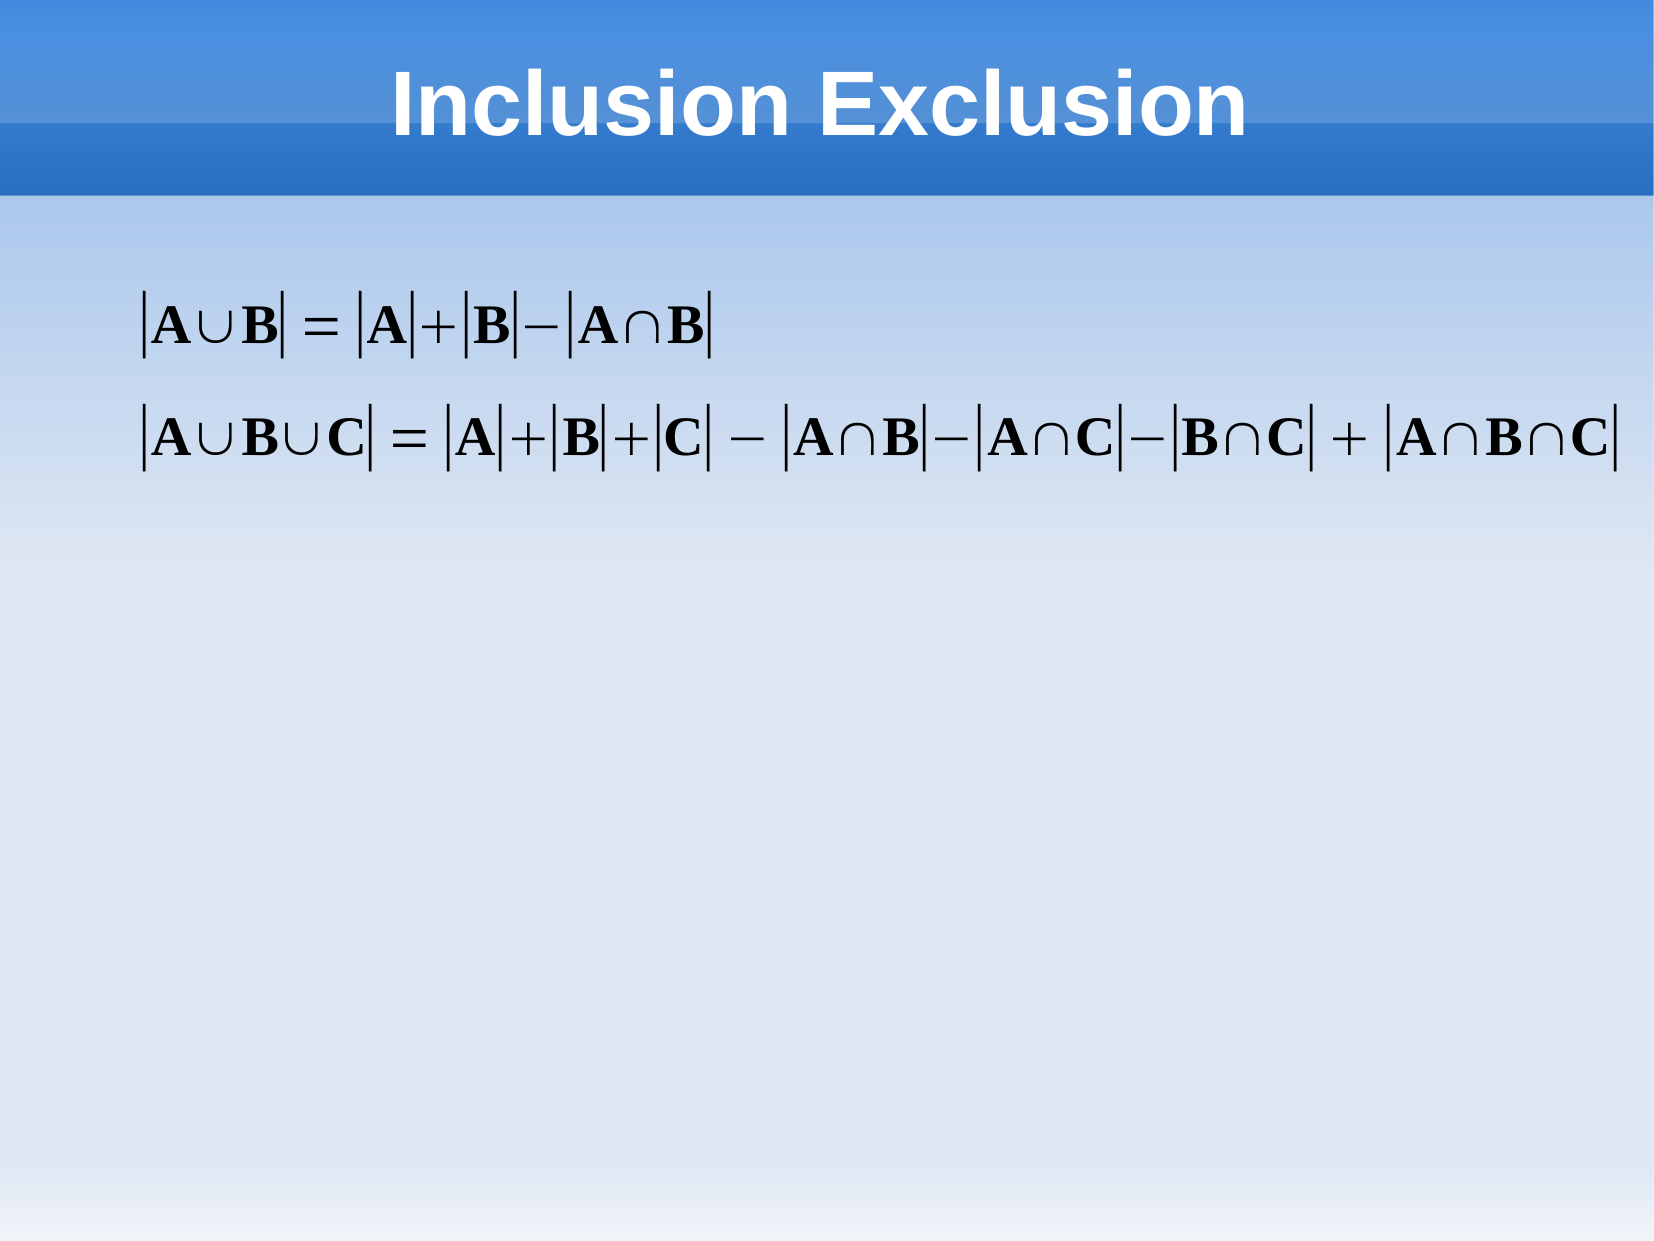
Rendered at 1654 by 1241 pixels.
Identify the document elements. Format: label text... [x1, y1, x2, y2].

picture [0, 0, 1654, 1241]
title Inclusion Exclusion [76, 0, 1565, 208]
chart [127, 401, 1633, 475]
list [82, 290, 1571, 1094]
chart [127, 288, 726, 363]
